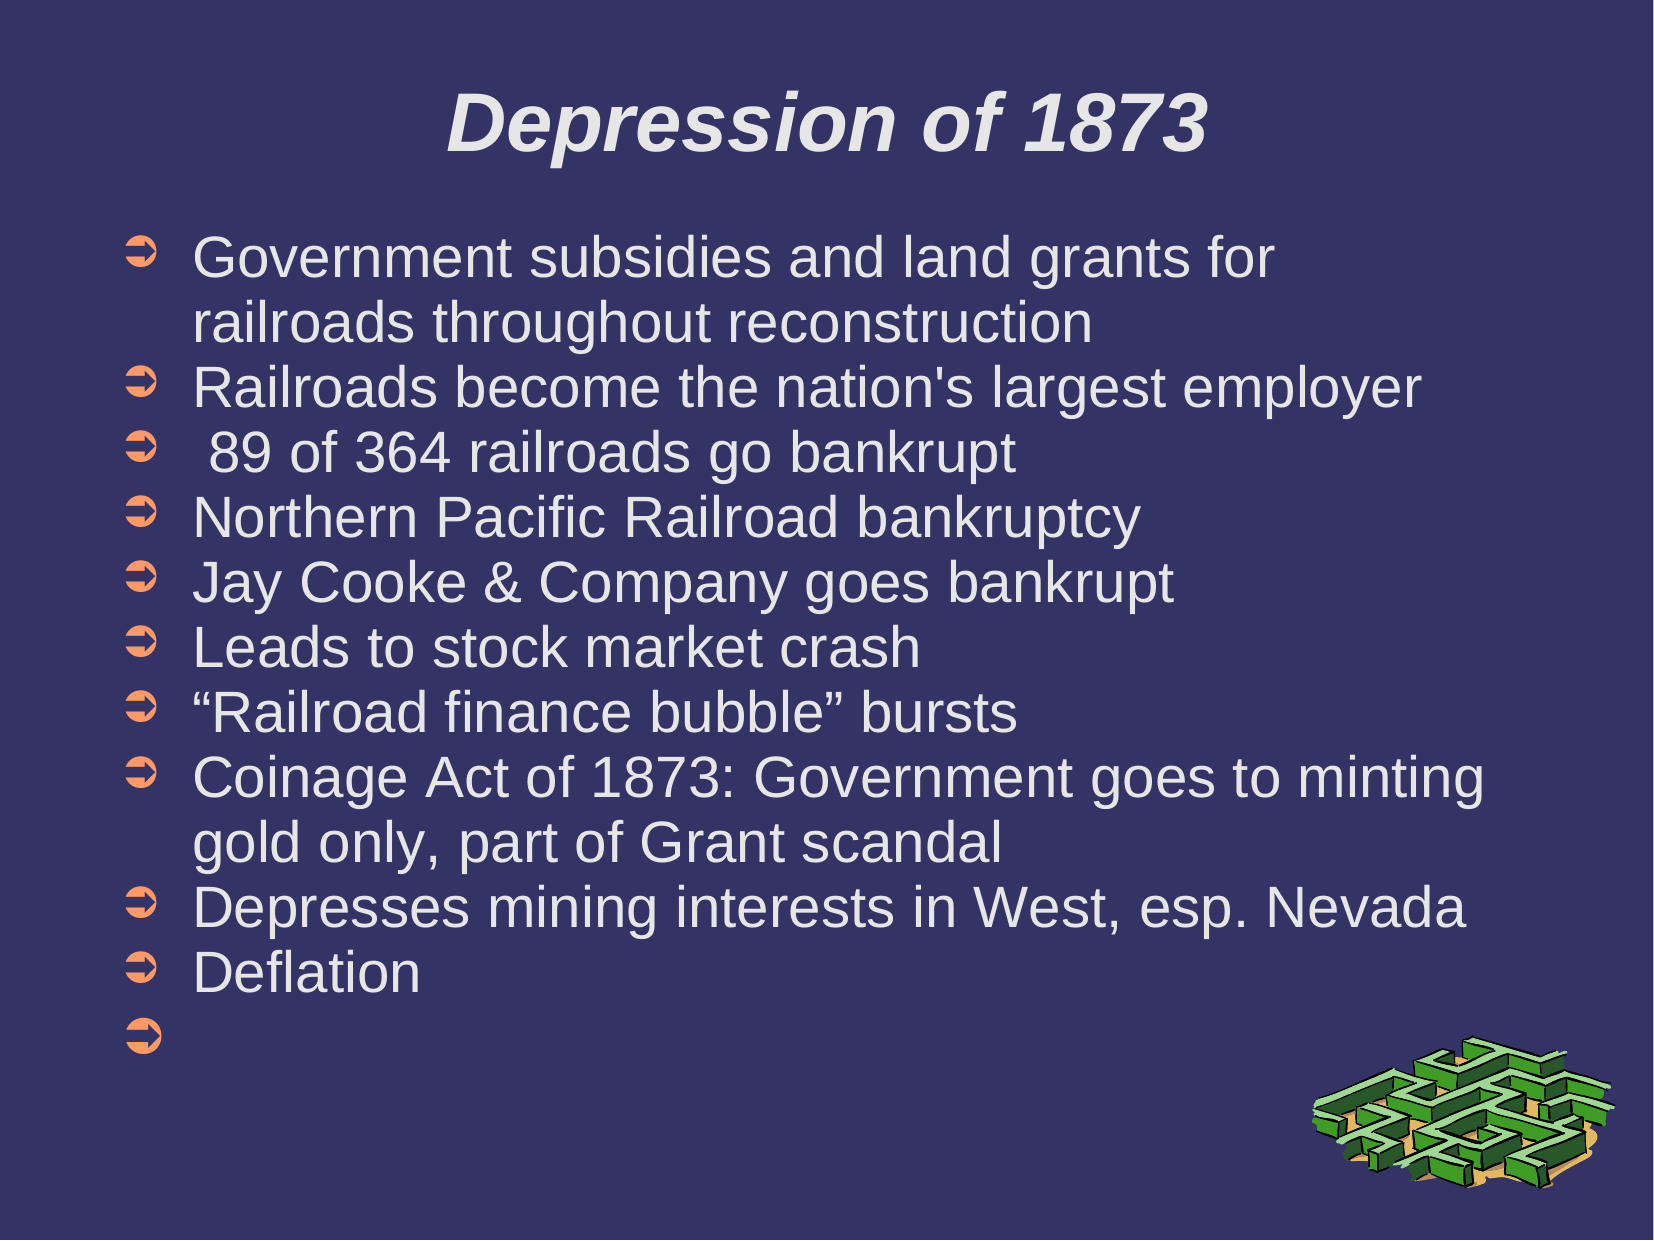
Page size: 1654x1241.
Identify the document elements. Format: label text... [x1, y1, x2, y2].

title Depression of 1873 [121, 26, 1534, 219]
list Government subsidies and land grants for railroads throughout reconstruction Railroads become the nation's largest employer 89 of 364 railroads go bankrupt Northern Pacific Railroad bankruptcy Jay Cooke & Company goes bankrupt Leads to stock market crash “Railroad finance bubble” bursts Coinage Act of 1873: Government goes to minting gold only, part of Grant scandal Depresses mining interests in West, esp. Nevada Deflation [109, 225, 1501, 1078]
